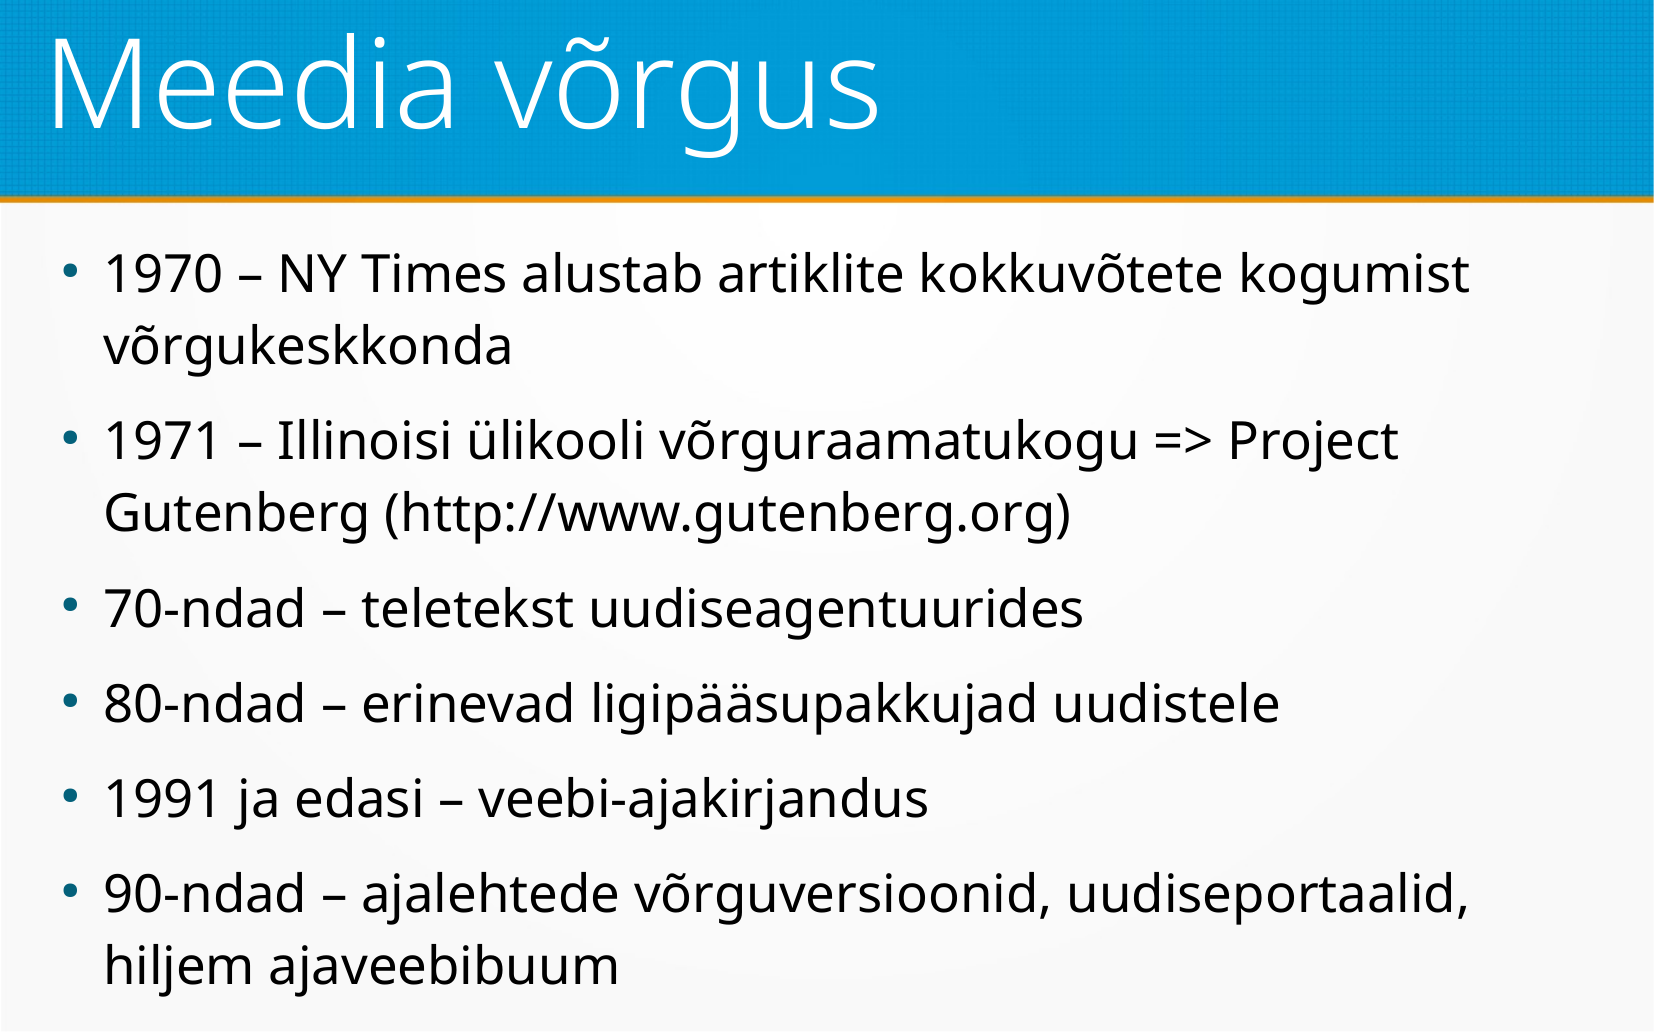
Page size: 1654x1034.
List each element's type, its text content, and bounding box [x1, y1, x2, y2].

list 1970 – NY Times alustab artiklite kokkuvõtete kogumist võrgukeskkonda 1971 – Illinoisi ülikooli võrguraamatukogu => Project Gutenberg (http://www.gutenberg.org) 70-ndad – teletekst uudiseagentuurides 80-ndad – erinevad ligipääsupakkujad uudistele 1991 ja edasi – veebi-ajakirjandus 90-ndad – ajalehtede võrguversioonid, uudiseportaalid, hiljem ajaveebibuum [47, 236, 1607, 1002]
title Meedia võrgus [43, 0, 1619, 166]
picture [0, 195, 1654, 1034]
